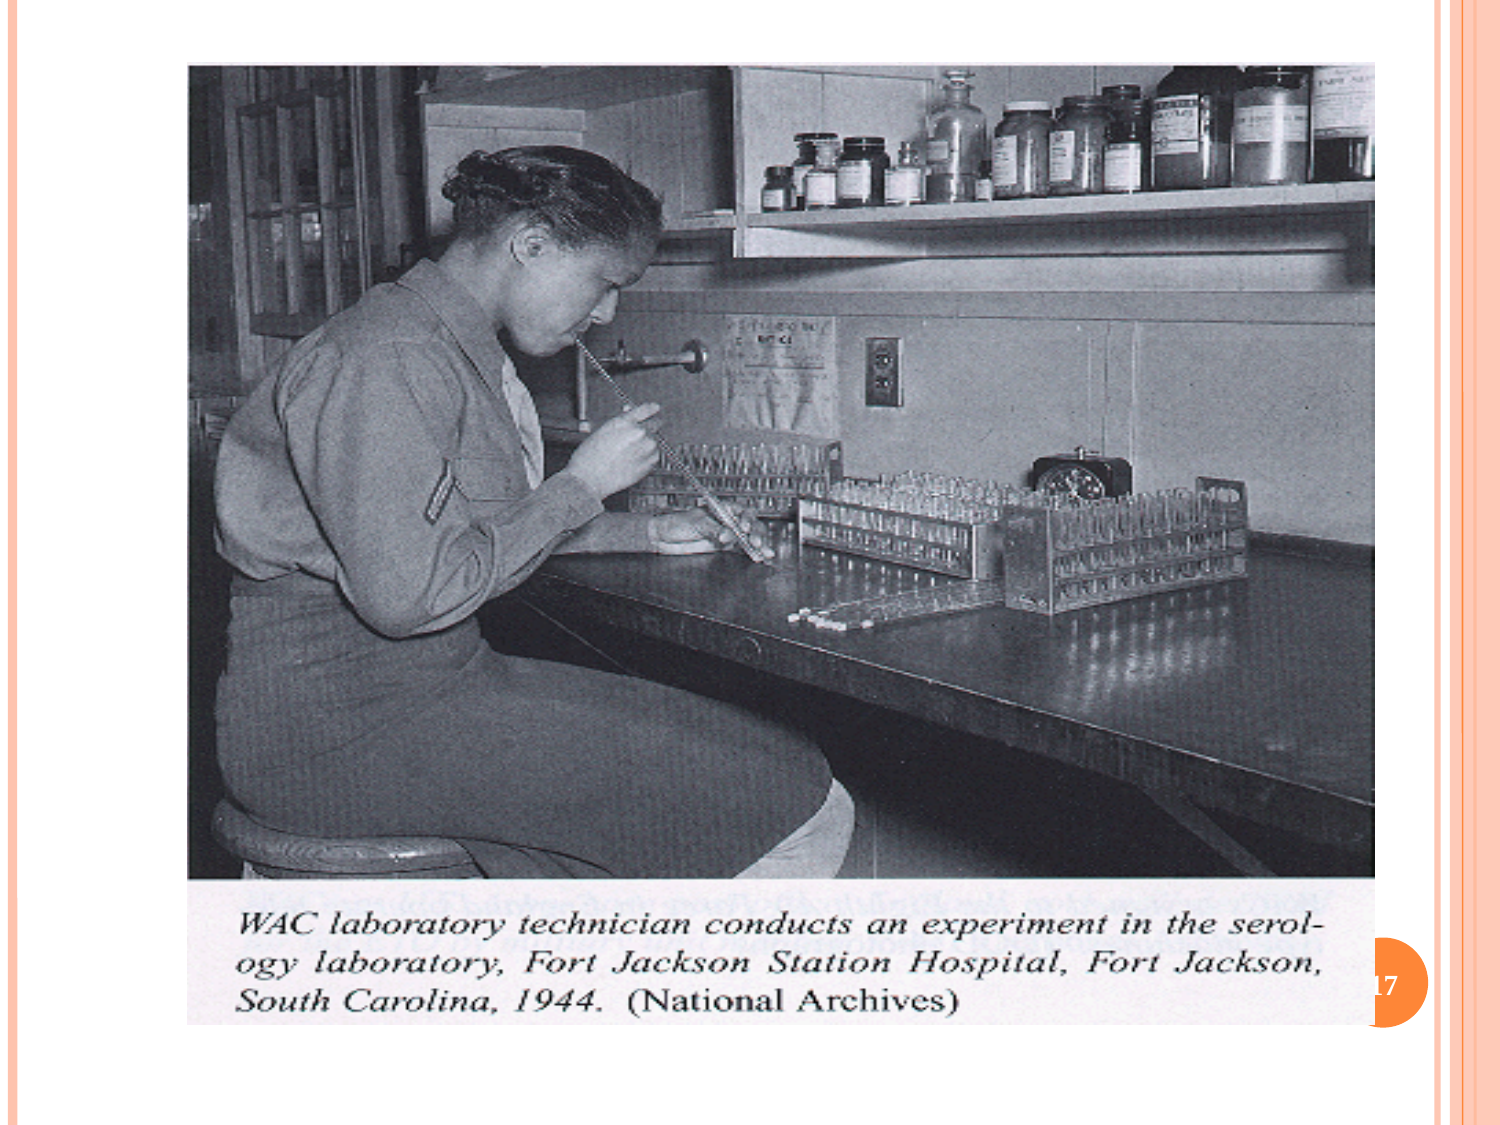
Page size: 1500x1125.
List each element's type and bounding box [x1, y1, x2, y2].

text_box [1333, 940, 1434, 1027]
picture [187, 62, 1375, 1025]
